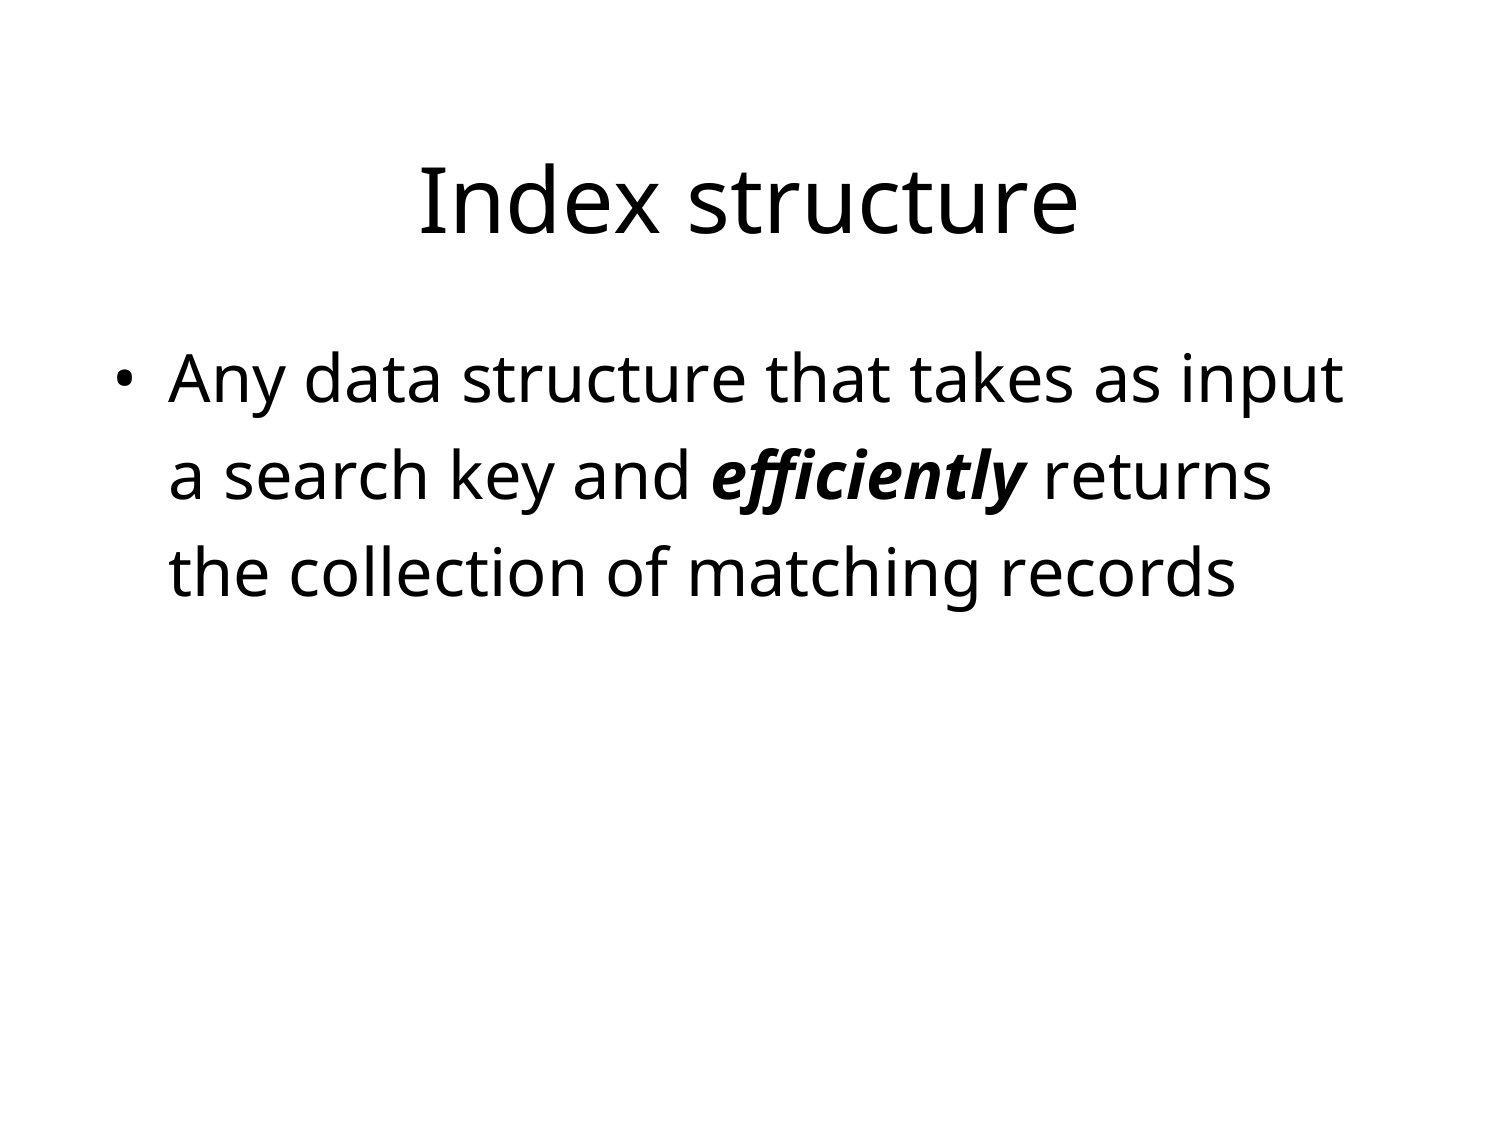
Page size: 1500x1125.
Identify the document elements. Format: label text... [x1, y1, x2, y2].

list Any data structure that takes as input a search key and efficiently returns the collection of matching records [112, 324, 1388, 1001]
title Index structure [112, 79, 1388, 308]
